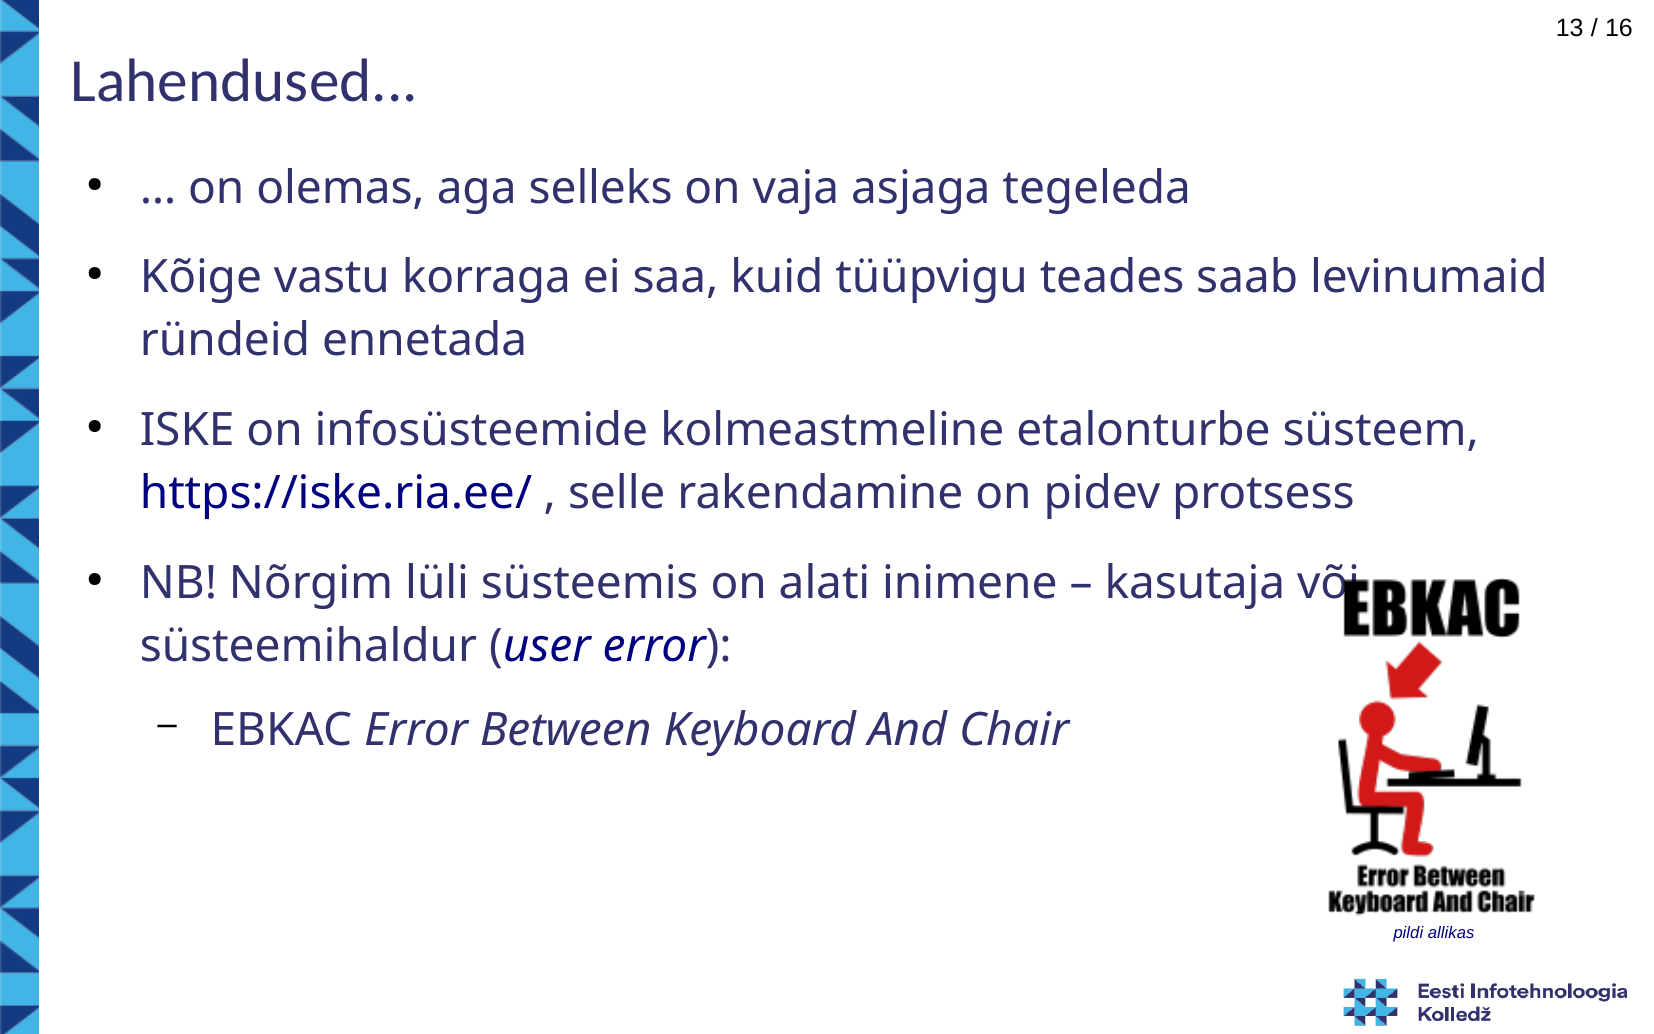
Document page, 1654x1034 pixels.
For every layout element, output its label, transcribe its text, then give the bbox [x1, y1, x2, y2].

text_box pildi allikas [1378, 915, 1501, 950]
list … on olemas, aga selleks on vaja asjaga tegeleda Kõige vastu korraga ei saa, kuid tüüpvigu teades saab levinumaid ründeid ennetada ISKE on infosüsteemide kolmeastmeline etalonturbe süsteem, https://iske.ria.ee/ , selle rakendamine on pidev protsess NB! Nõrgim lüli süsteemis on alati inimene – kasutaja või süsteemihaldur (user error): EBKAC Error Between Keyboard And Chair [68, 153, 1630, 957]
picture [1263, 578, 1601, 916]
title Lahendused... [70, 41, 1630, 130]
